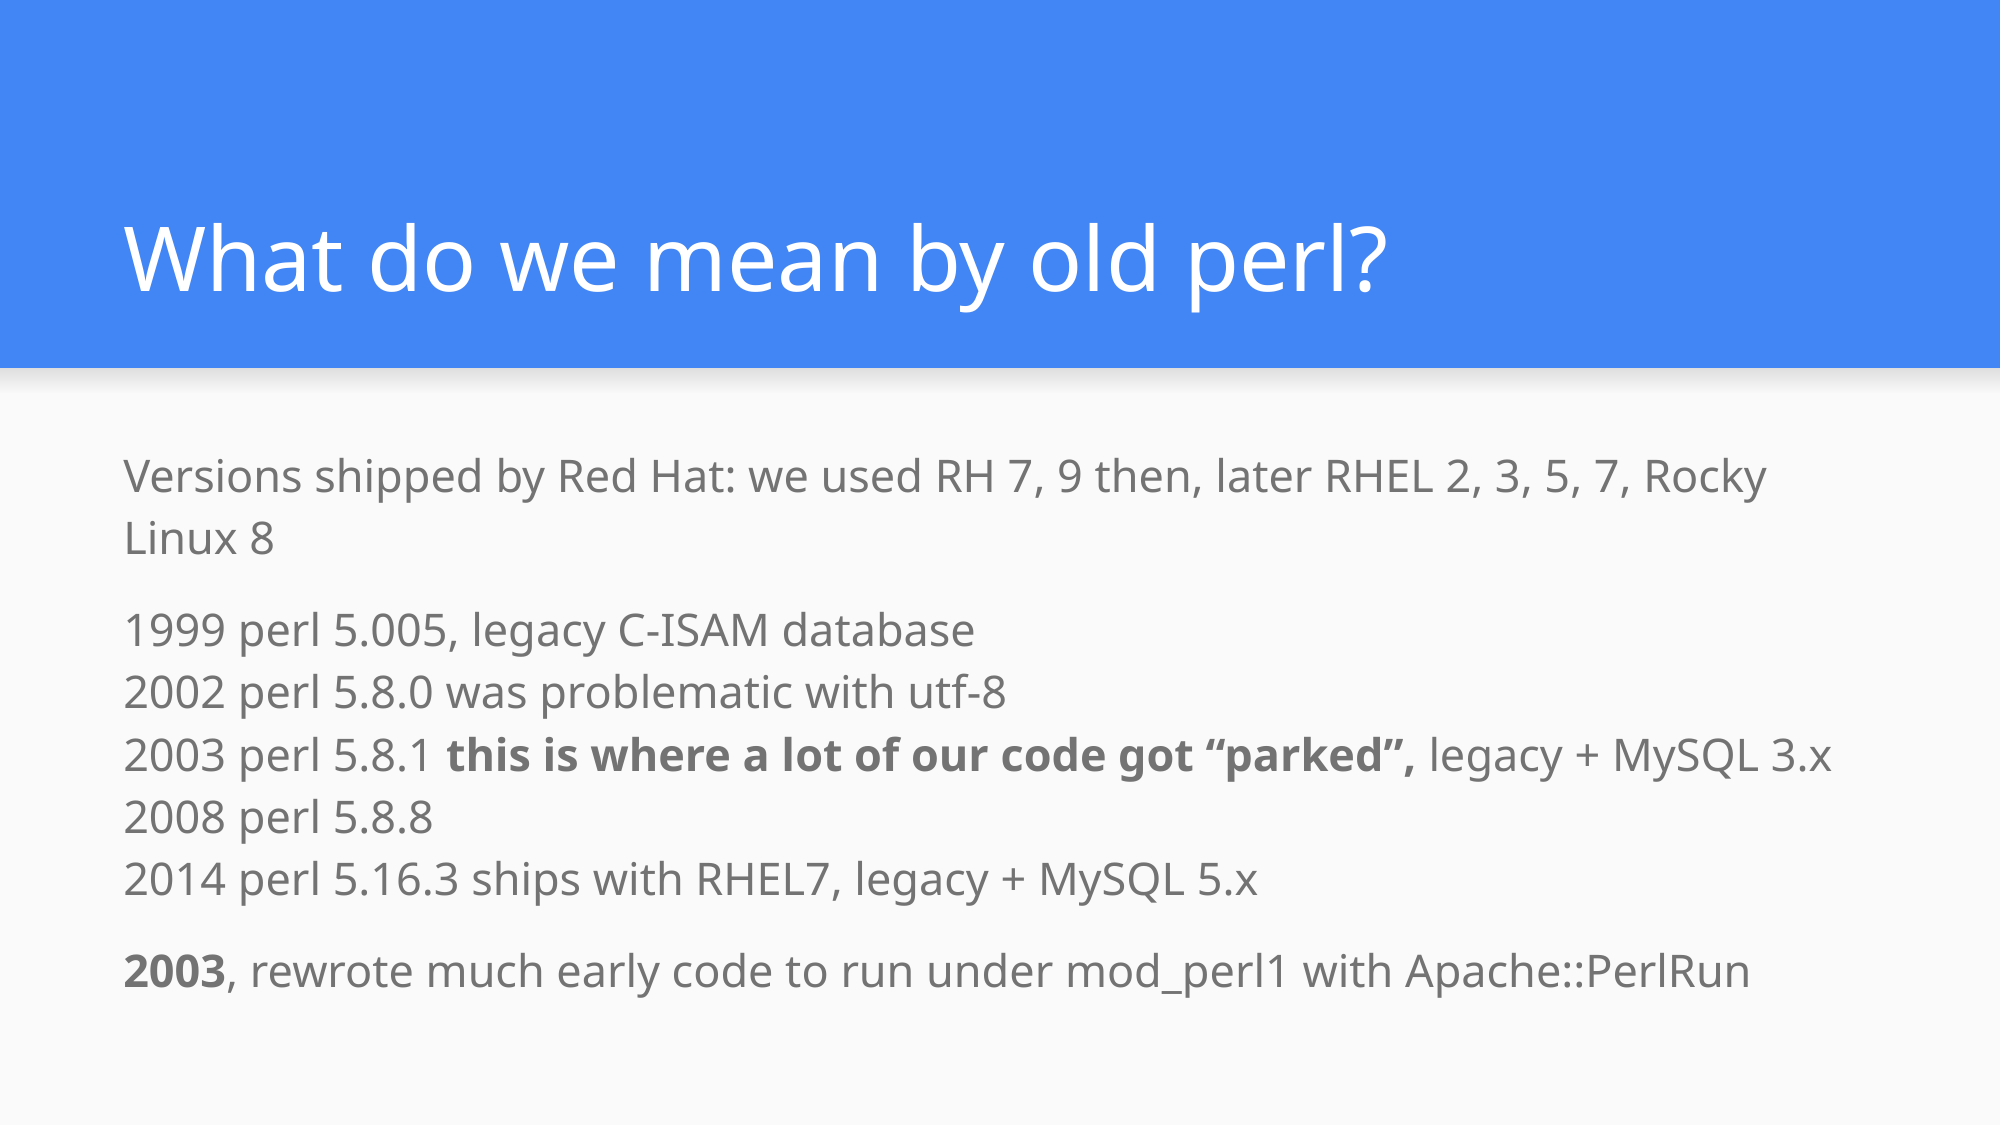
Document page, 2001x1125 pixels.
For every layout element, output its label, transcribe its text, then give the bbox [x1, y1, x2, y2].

list Versions shipped by Red Hat: we used RH 7, 9 then, later RHEL 2, 3, 5, 7, Rocky Linux 8 1999 perl 5.005, legacy C-ISAM database 2002 perl 5.8.0 was problematic with utf-8 2003 perl 5.8.1 this is where a lot of our code got “parked”, legacy + MySQL 3.x 2008 perl 5.8.8 2014 perl 5.16.3 ships with RHEL7, legacy + MySQL 5.x 2003, rewrote much early code to run under mod_perl1 with Apache::PerlRun [103, 419, 1902, 1066]
title What do we mean by old perl? [103, 161, 1902, 330]
